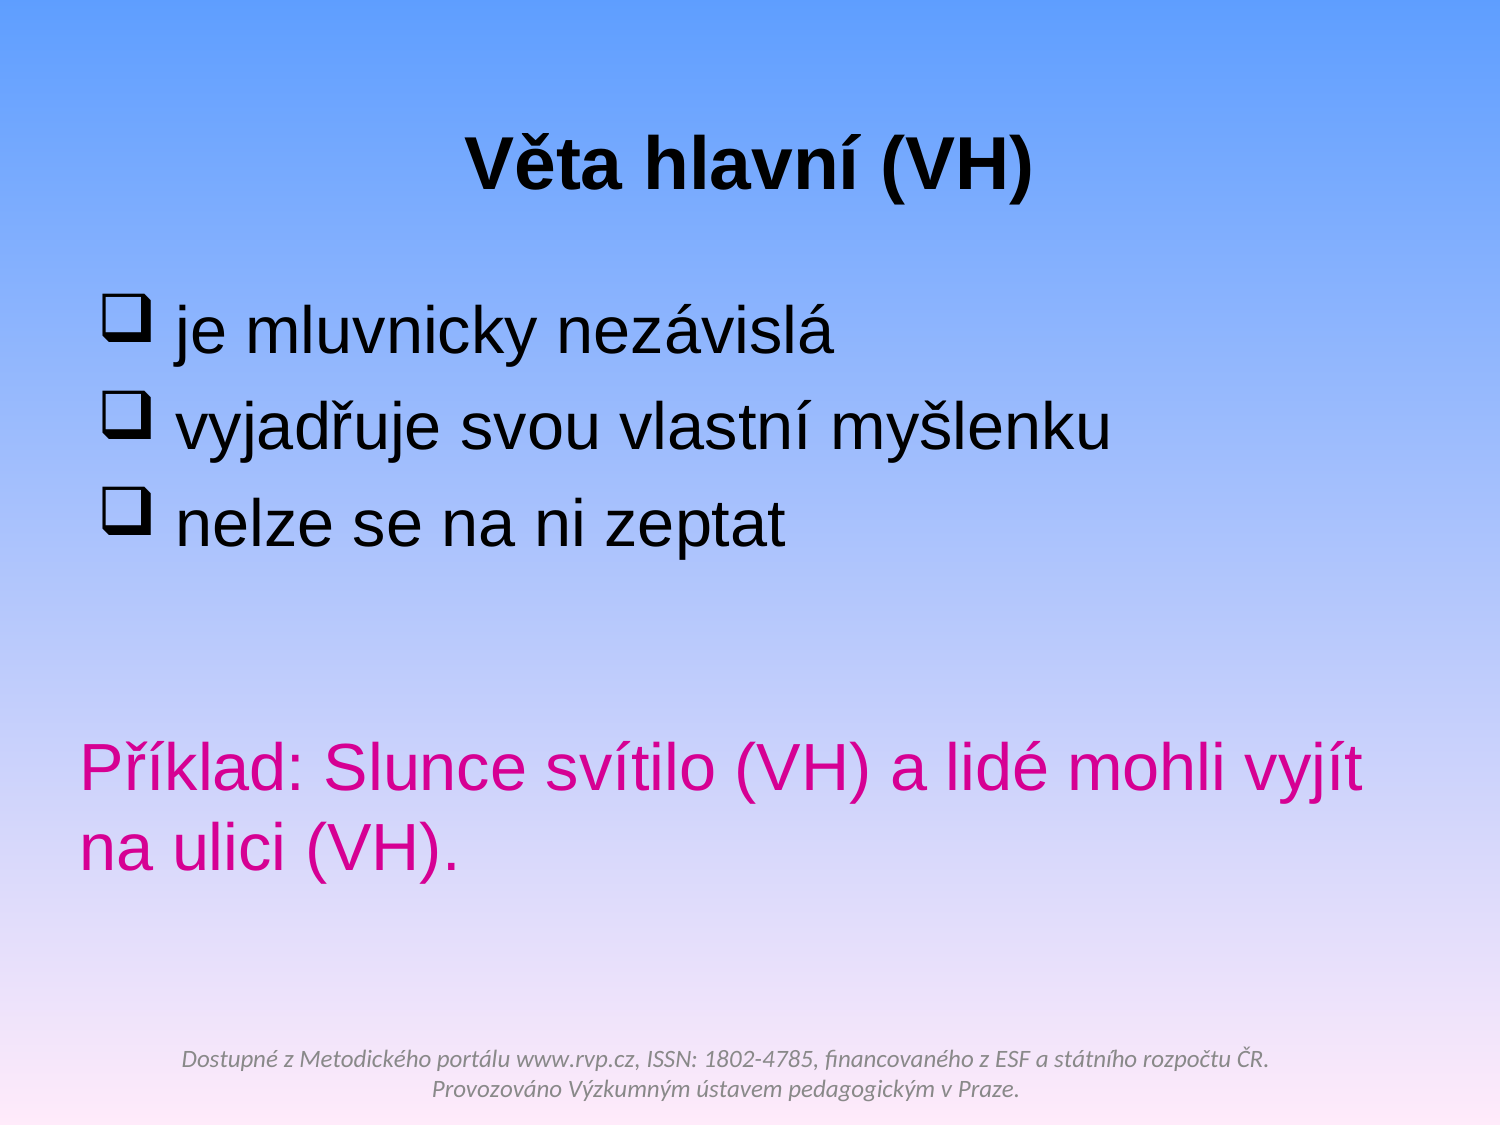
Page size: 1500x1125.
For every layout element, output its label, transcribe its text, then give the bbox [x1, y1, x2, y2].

text_box je mluvnicky nezávislá vyjadřuje svou vlastní myšlenku nelze se na ni zeptat [82, 278, 1365, 669]
text_box Příklad: Slunce svítilo (VH) a lidé mohli vyjít na ulici (VH). [64, 716, 1447, 1004]
text_box Dostupné z Metodického portálu www.rvp.cz, ISSN: 1802-4785, financovaného z ESF a státního rozpočtu ČR. Provozováno Výzkumným ústavem pedagogickým v Praze. [105, 1042, 1348, 1103]
title Věta hlavní (VH) [112, 42, 1388, 284]
